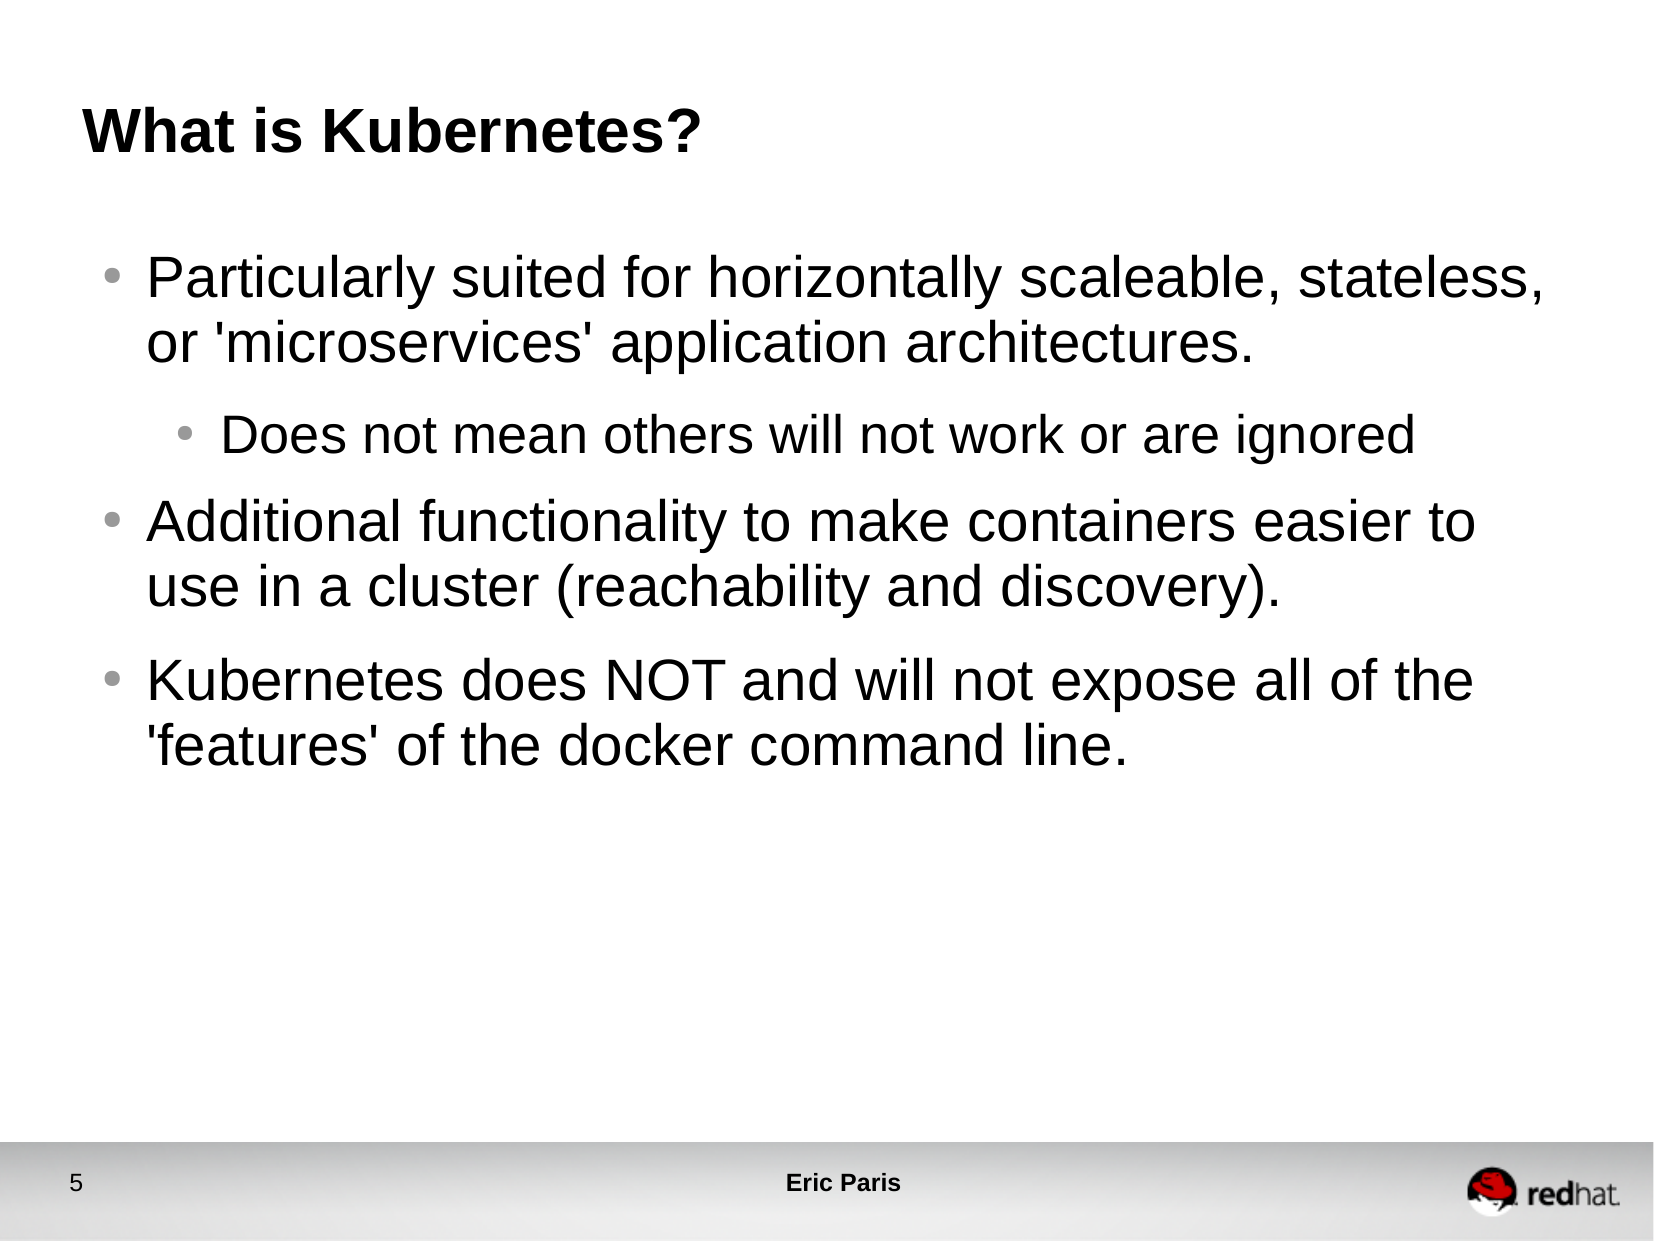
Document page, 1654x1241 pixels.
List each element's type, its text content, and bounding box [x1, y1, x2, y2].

title What is Kubernetes? [82, 37, 1571, 226]
picture [0, 1142, 1654, 1241]
list Particularly suited for horizontally scaleable, stateless, or 'microservices' application architectures. Does not mean others will not work or are ignored Additional functionality to make containers easier to use in a cluster (reachability and discovery). Kubernetes does NOT and will not expose all of the 'features' of the docker command line. [86, 244, 1576, 1039]
